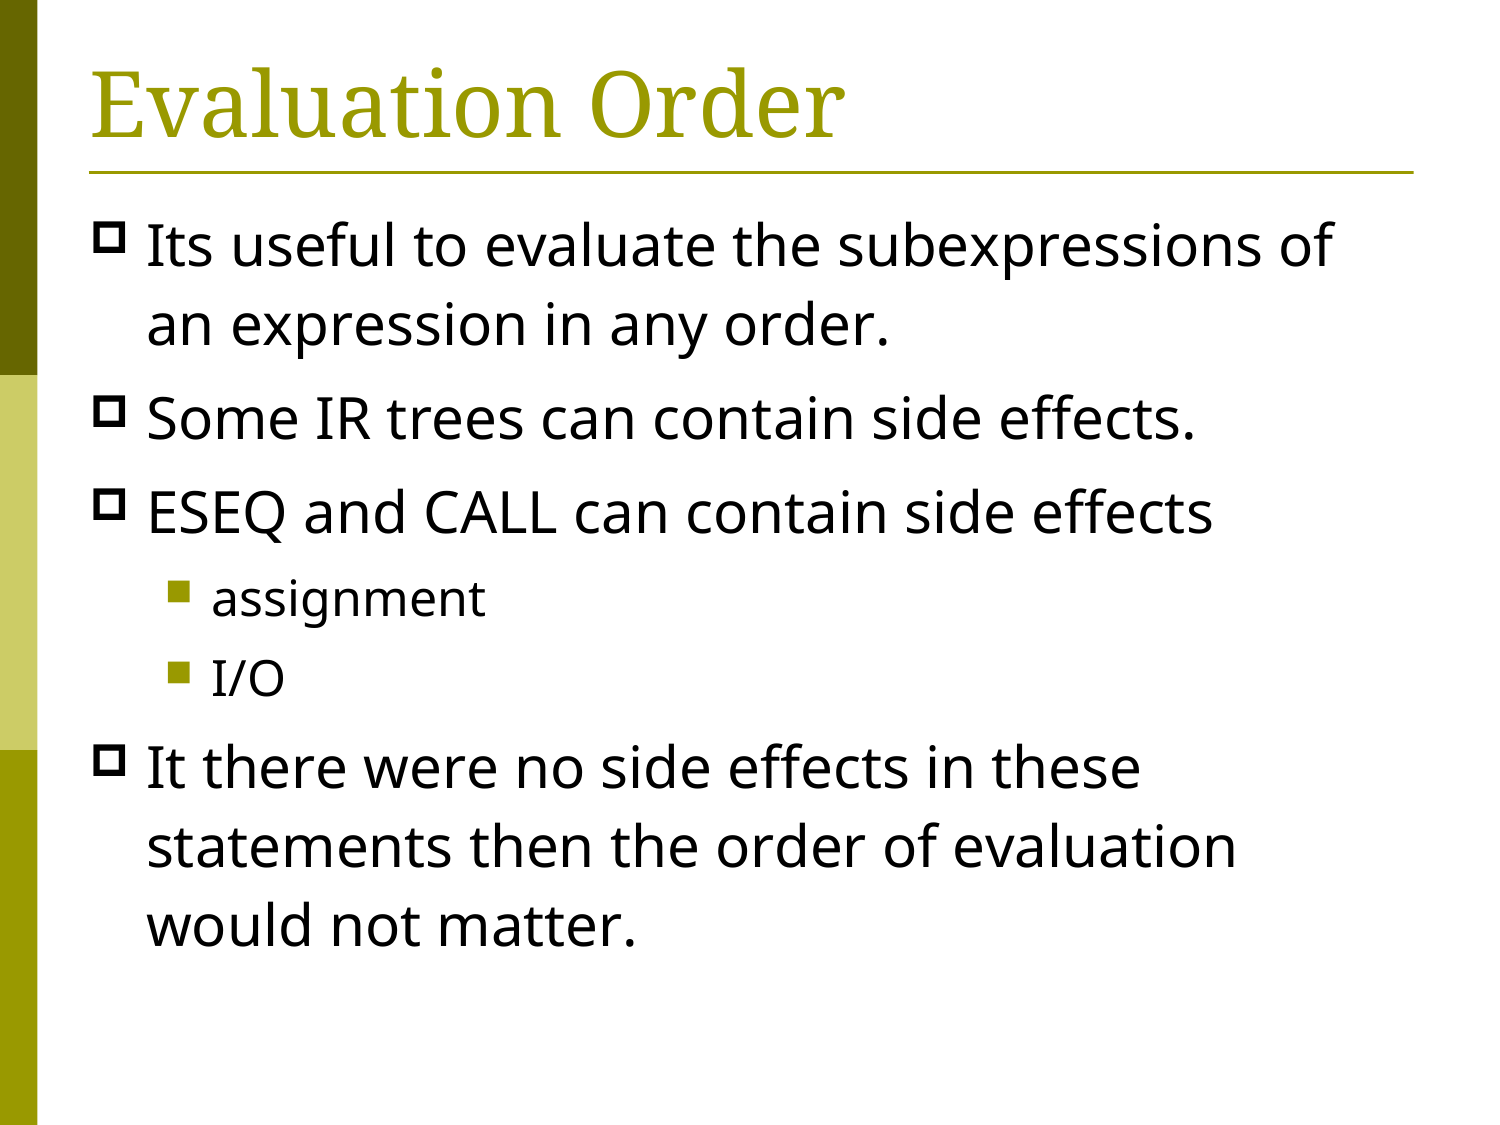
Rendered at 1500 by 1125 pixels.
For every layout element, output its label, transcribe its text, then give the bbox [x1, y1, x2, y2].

title Evaluation Order [75, 45, 1426, 173]
list Its useful to evaluate the subexpressions of an expression in any order. Some IR trees can contain side effects. ESEQ and CALL can contain side effects assignment I/O It there were no side effects in these statements then the order of evaluation would not matter. [75, 196, 1426, 1006]
